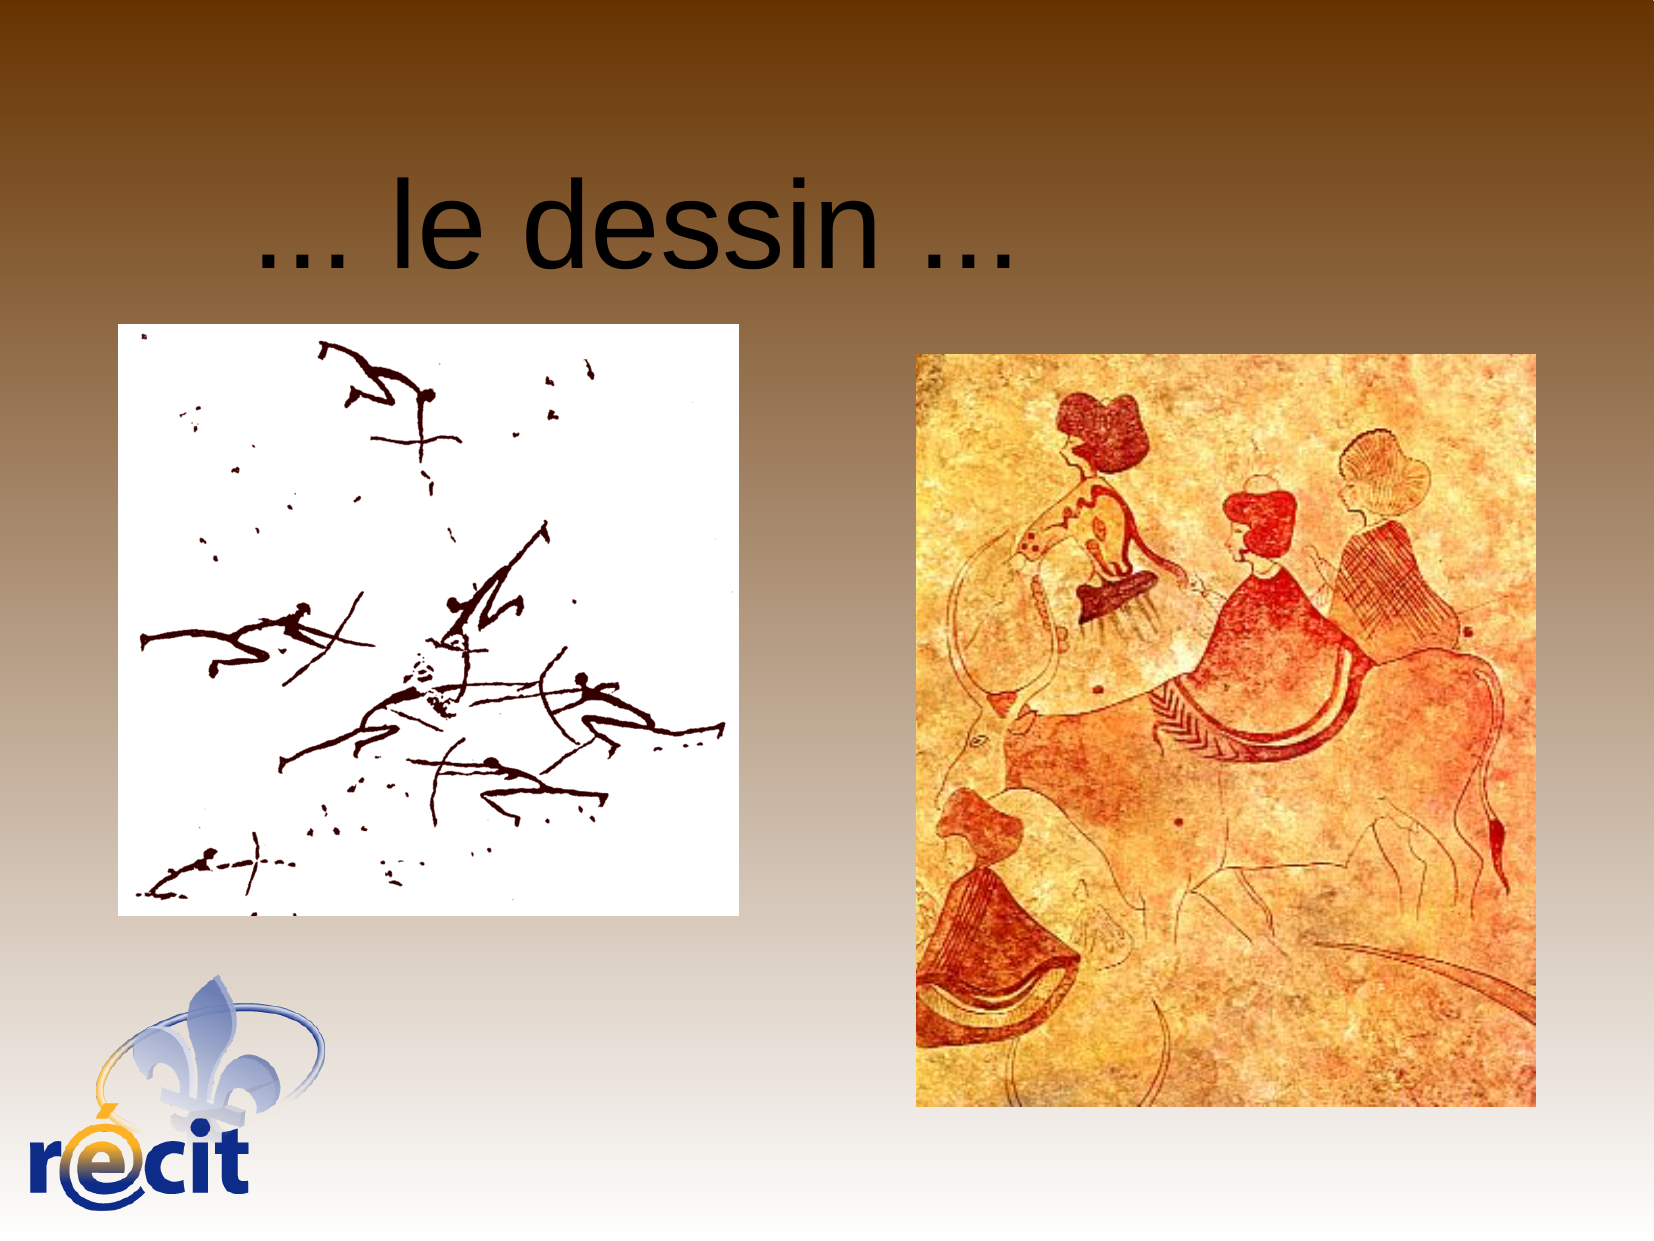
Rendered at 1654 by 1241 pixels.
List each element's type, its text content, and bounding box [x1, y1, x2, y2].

picture [29, 974, 325, 1211]
picture [916, 354, 1536, 1107]
picture [118, 324, 739, 916]
text_box ... le dessin ... [236, 147, 1211, 303]
